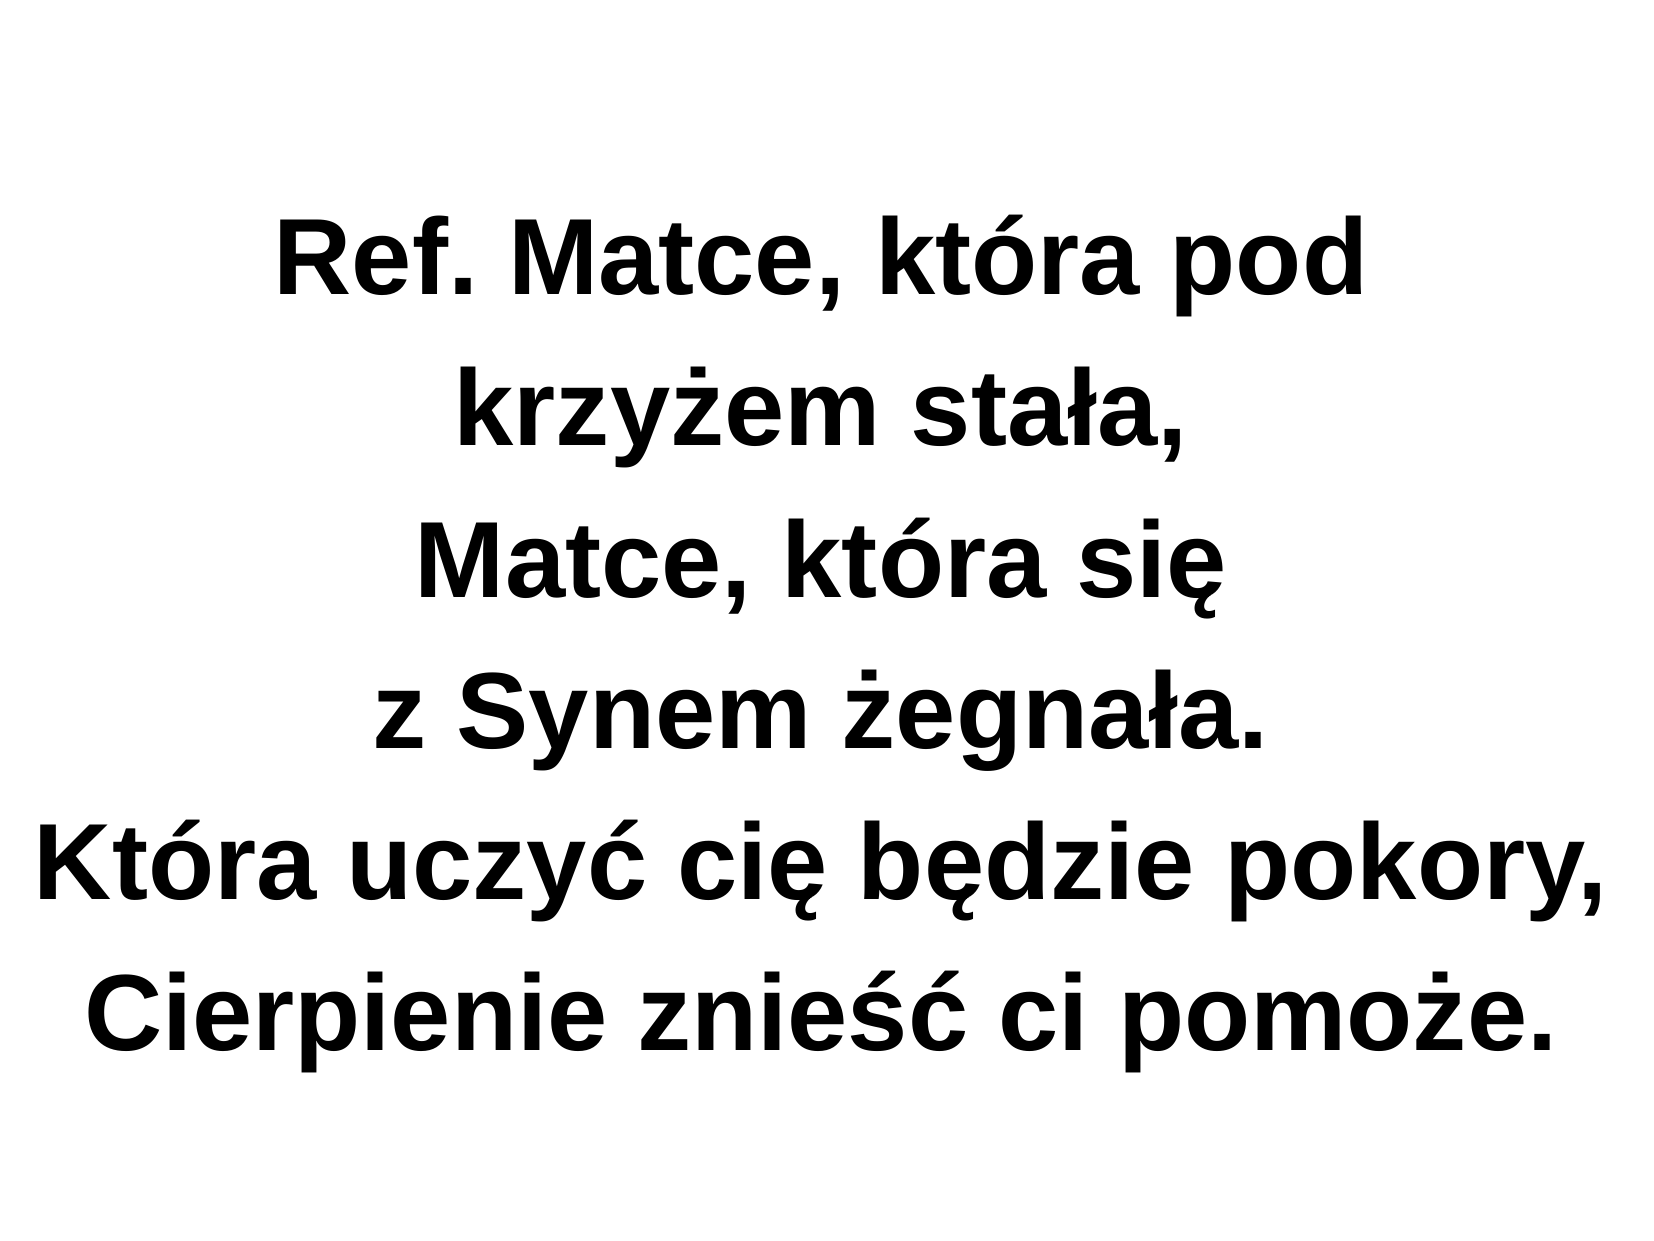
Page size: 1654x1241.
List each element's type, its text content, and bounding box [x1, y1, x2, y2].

subtitle Ref. Matce, która pod krzyżem stała, Matce, która się z Synem żegnała. Która uczyć cię będzie pokory, Cierpienie znieść ci pomoże. [0, 0, 1642, 1241]
